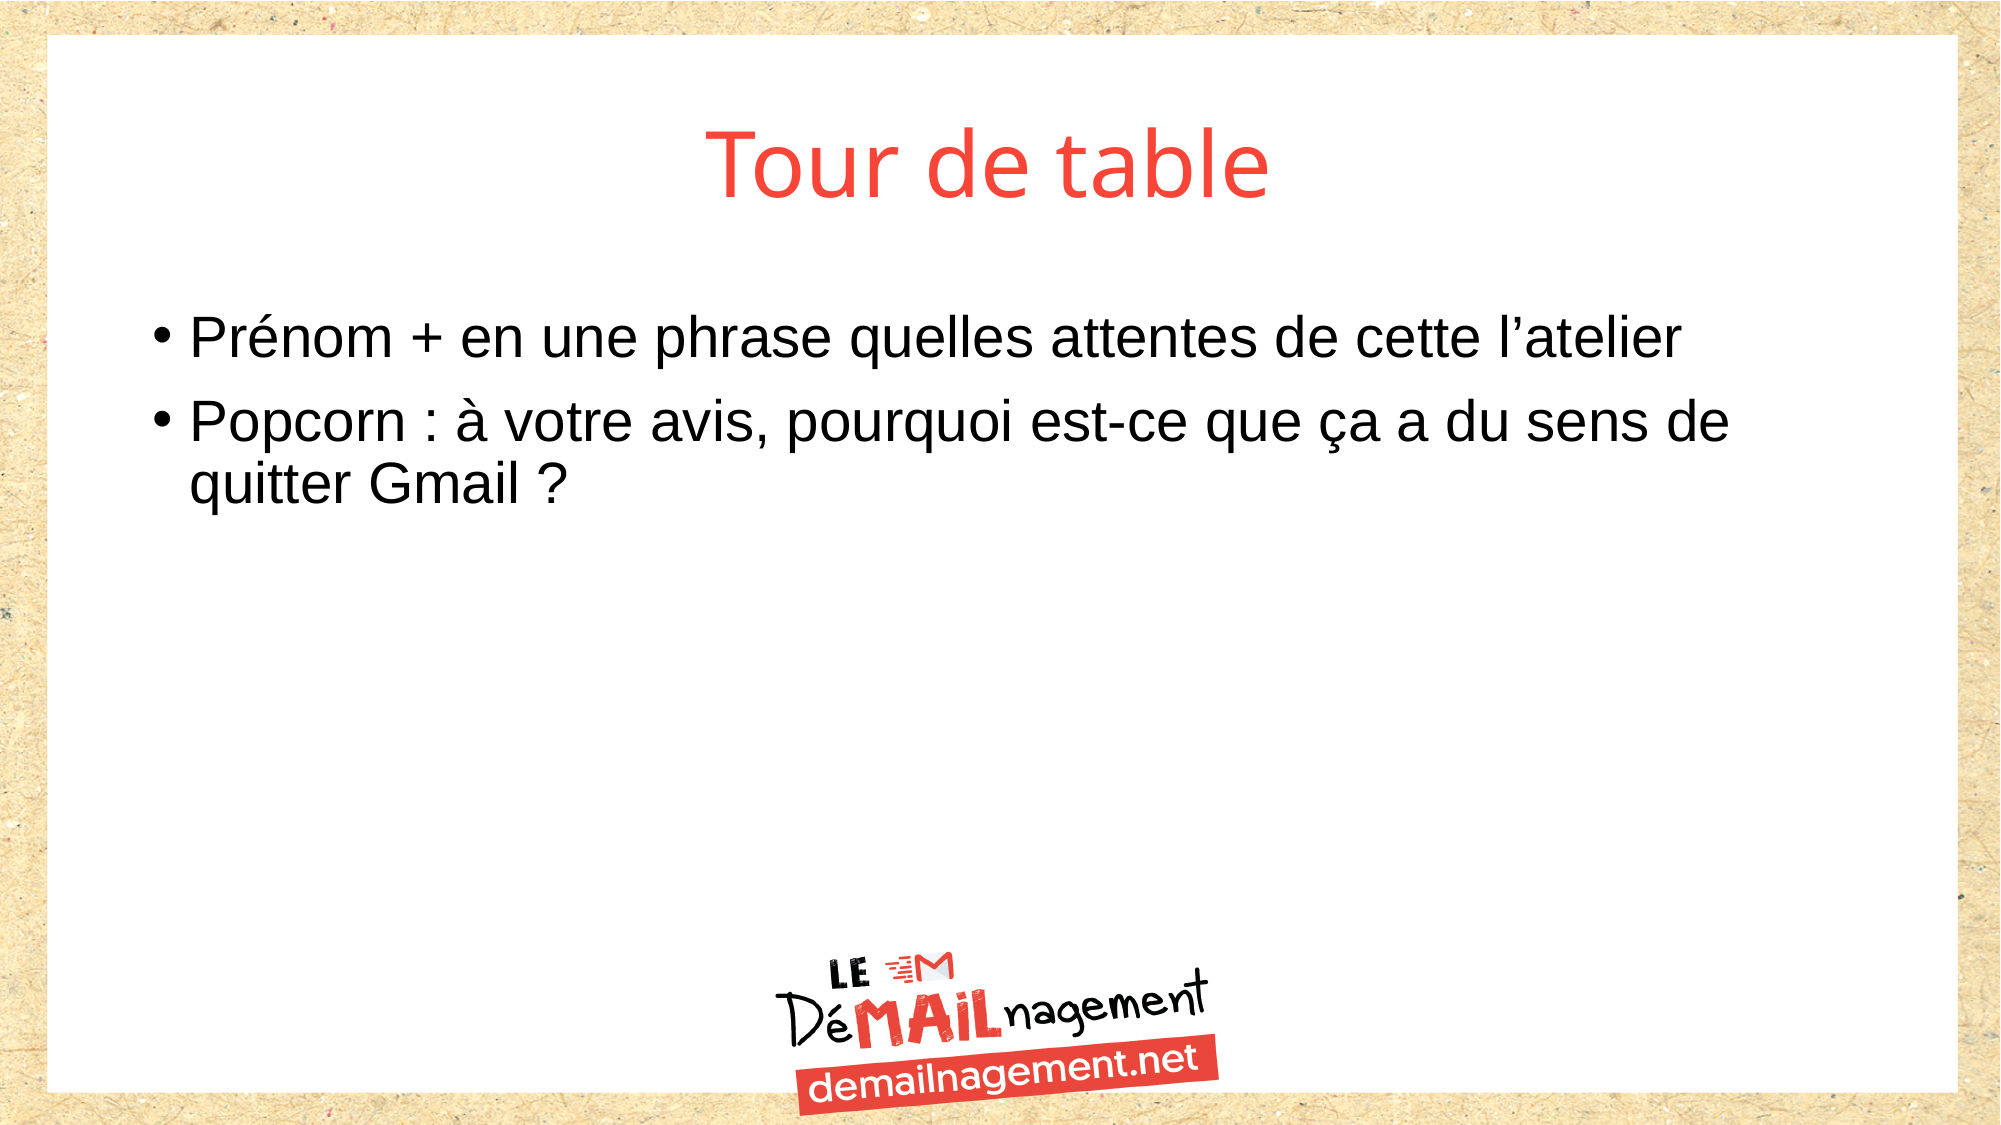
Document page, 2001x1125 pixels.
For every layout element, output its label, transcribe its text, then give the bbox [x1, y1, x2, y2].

picture [0, 1, 2001, 1125]
title Tour de table [29, 59, 1950, 277]
list Prénom + en une phrase quelles attentes de cette l’atelier Popcorn : à votre avis, pourquoi est-ce que ça a du sens de quitter Gmail ? [137, 299, 1863, 1014]
